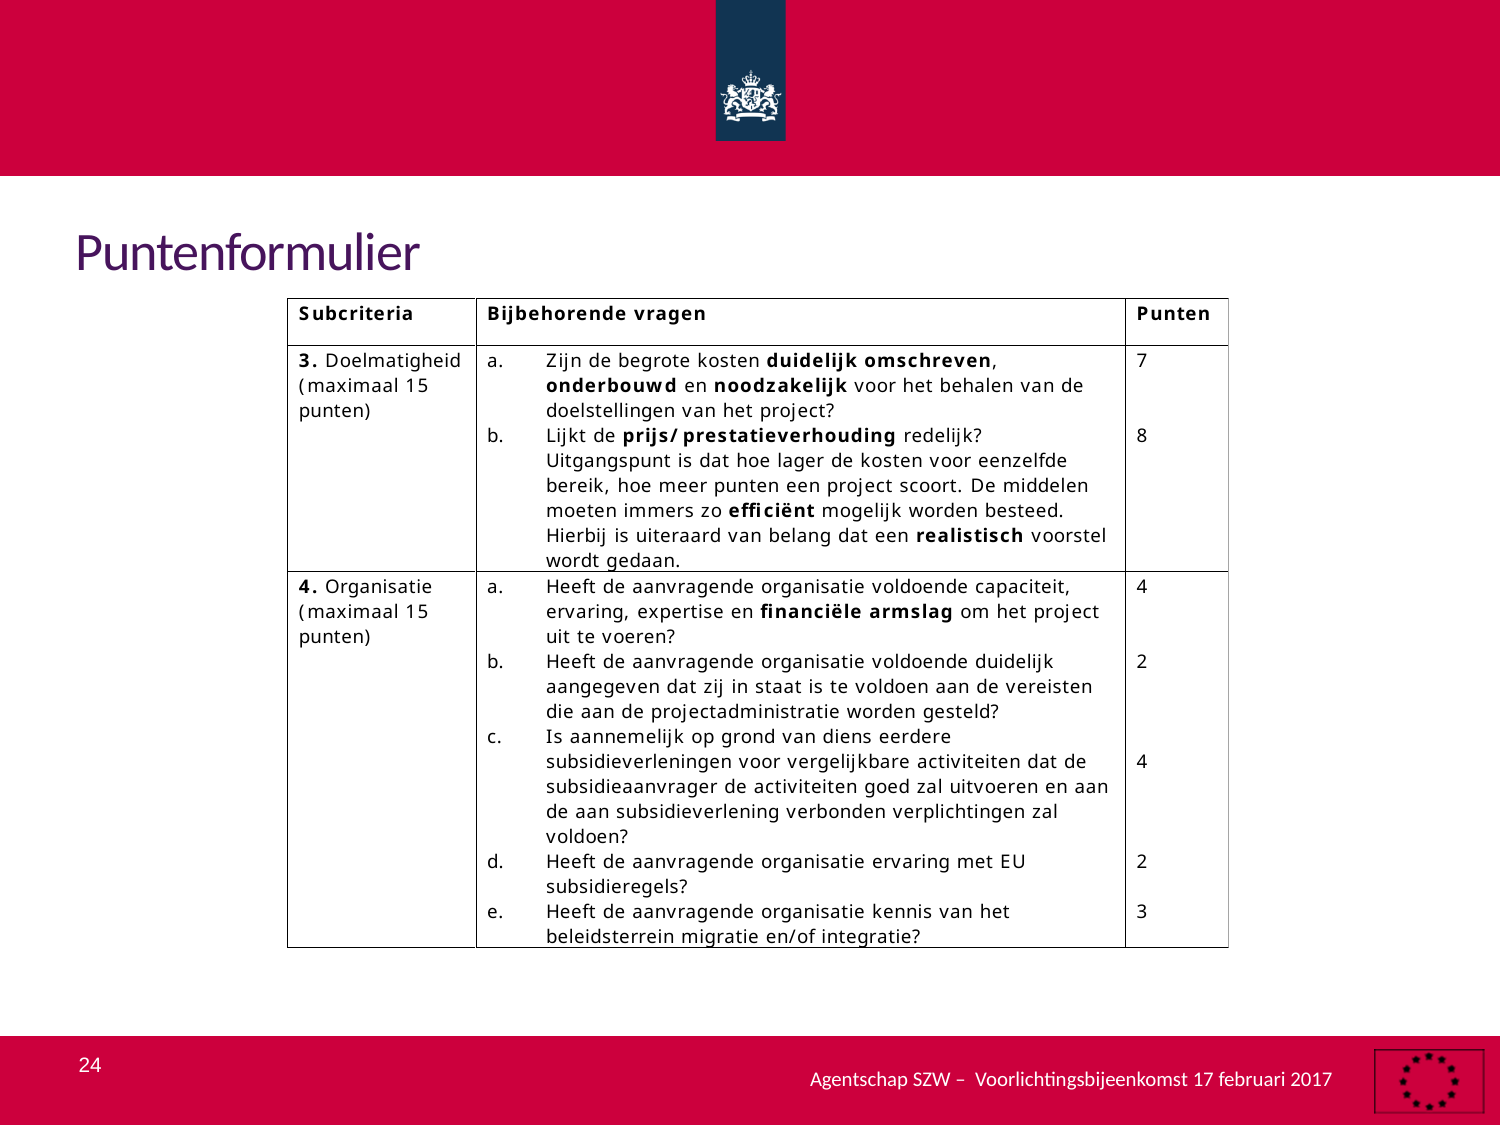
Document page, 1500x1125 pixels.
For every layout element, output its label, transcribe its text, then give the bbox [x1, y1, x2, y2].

picture [287, 298, 1229, 974]
picture [1374, 1049, 1486, 1115]
text_box Agentschap SZW – Voorlichtingsbijeenkomst 17 februari 2017 [795, 1058, 1374, 1109]
text_box [63, 1043, 181, 1104]
title Puntenformulier [60, 202, 1348, 297]
